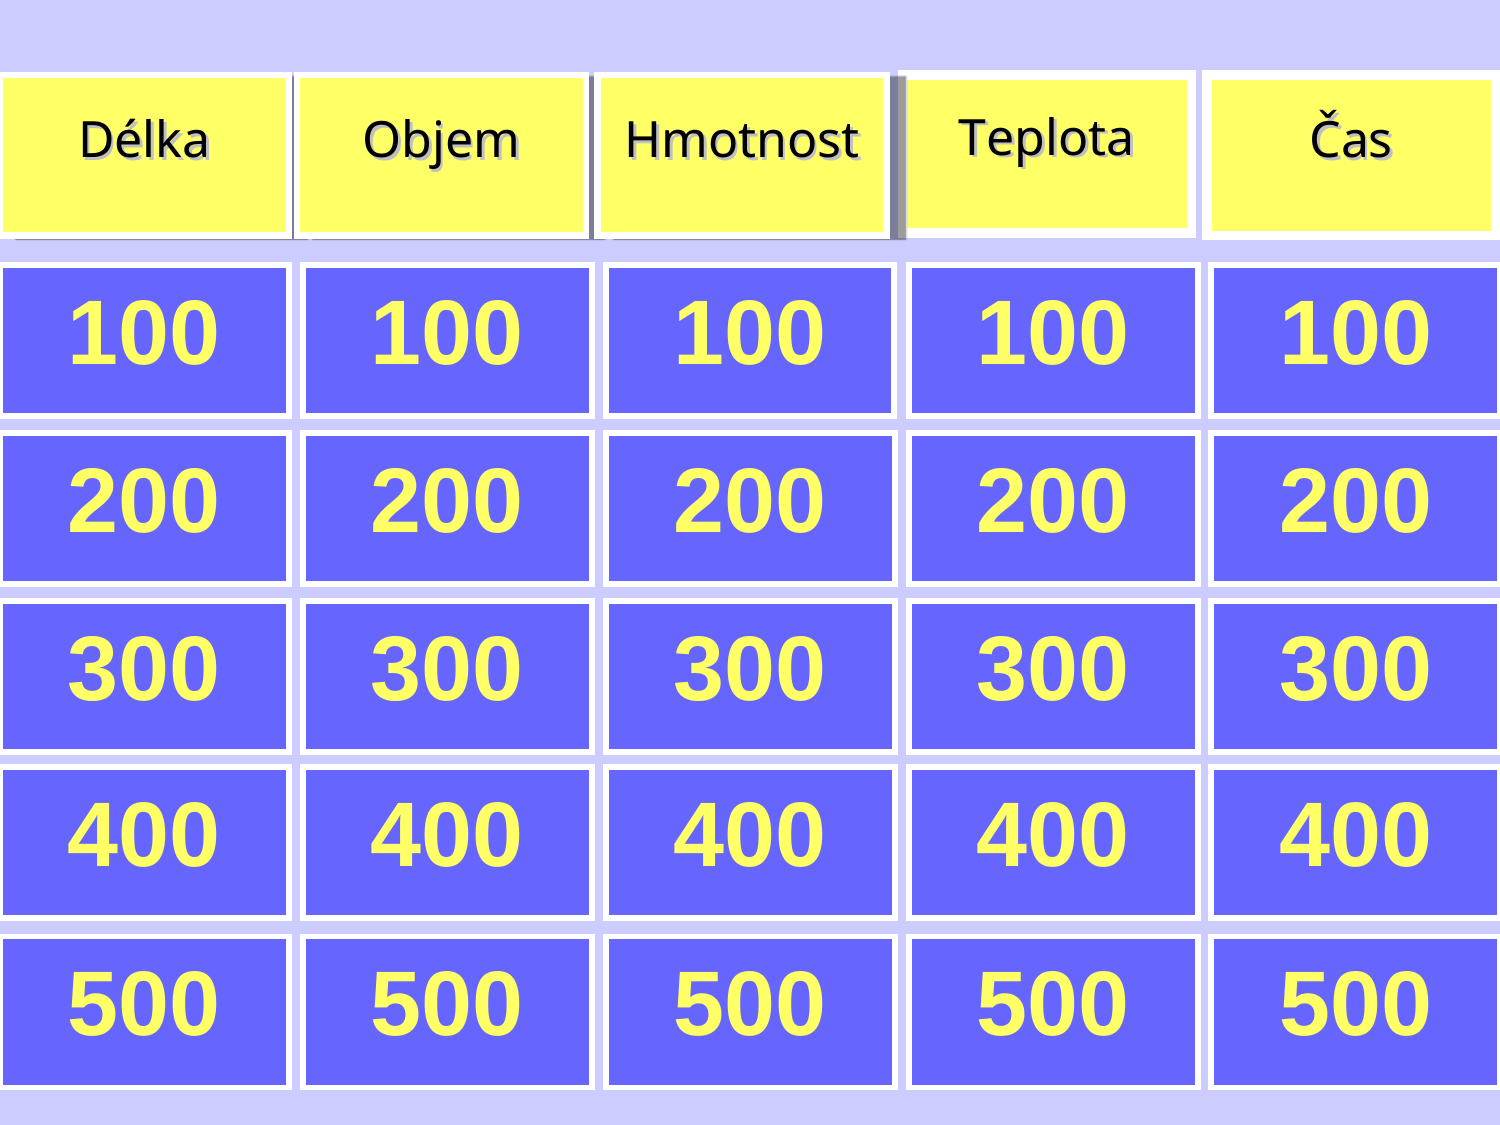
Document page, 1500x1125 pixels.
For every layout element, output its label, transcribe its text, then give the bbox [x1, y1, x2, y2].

text_box 100 [605, 265, 895, 417]
text_box 300 [303, 601, 592, 753]
text_box 100 [1211, 265, 1500, 417]
text_box 400 [908, 766, 1198, 918]
text_box Teplota [902, 75, 1192, 233]
text_box 300 [606, 601, 895, 753]
text_box 400 [303, 766, 592, 918]
text_box Objem [297, 75, 586, 236]
text_box 200 [1211, 433, 1500, 585]
text_box 400 [0, 766, 289, 918]
text_box 400 [1211, 766, 1500, 918]
text_box 100 [908, 265, 1198, 417]
text_box 400 [606, 766, 895, 918]
text_box 500 [606, 936, 895, 1088]
text_box 500 [908, 936, 1198, 1088]
text_box 200 [302, 433, 592, 585]
text_box 200 [0, 433, 289, 585]
text_box Délka [0, 75, 289, 236]
text_box 200 [606, 433, 895, 585]
text_box 300 [0, 601, 289, 753]
text_box 100 [303, 265, 592, 417]
text_box 300 [1211, 601, 1500, 753]
text_box Čas [1207, 75, 1496, 236]
text_box 500 [0, 936, 289, 1088]
text_box 100 [0, 265, 289, 417]
text_box Hmotnost [597, 75, 887, 236]
text_box 500 [303, 936, 592, 1088]
text_box 200 [908, 433, 1198, 585]
text_box 500 [1211, 936, 1500, 1088]
text_box 300 [908, 601, 1198, 753]
